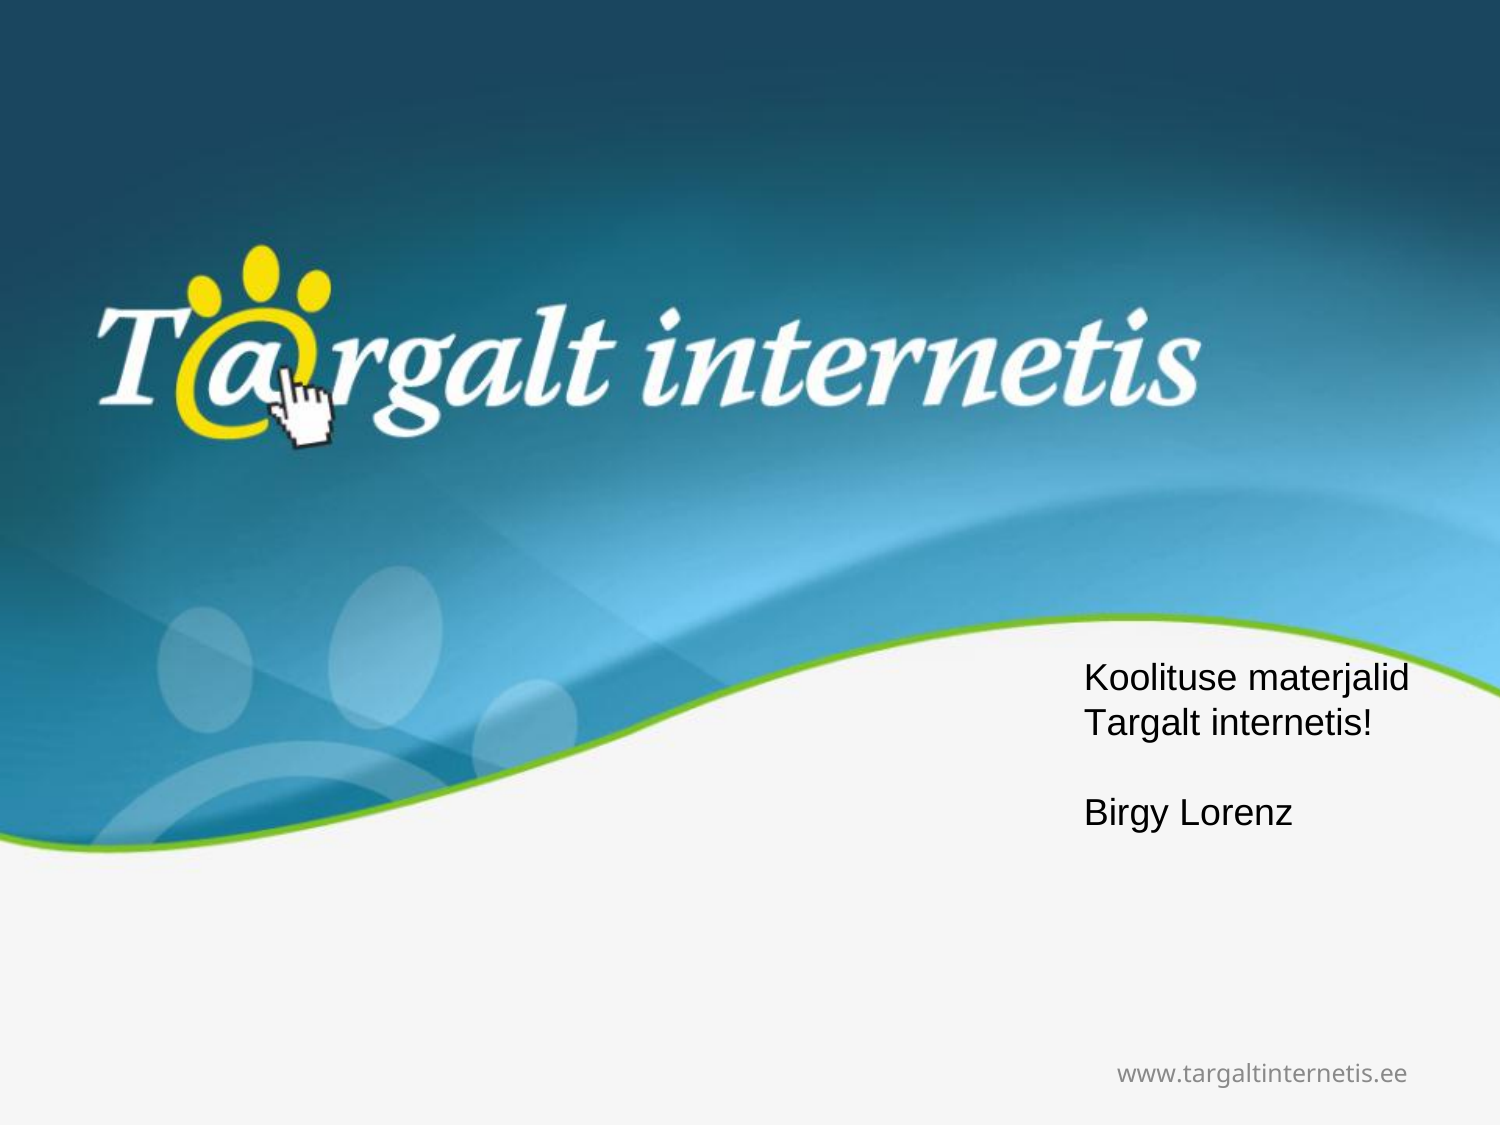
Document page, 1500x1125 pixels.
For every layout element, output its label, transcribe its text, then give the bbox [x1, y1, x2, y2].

picture [0, 0, 1500, 1125]
text_box www.targaltinternetis.ee [512, 1042, 1424, 1103]
text_box Koolituse materjalid Targalt internetis! Birgy Lorenz [1069, 645, 1483, 841]
